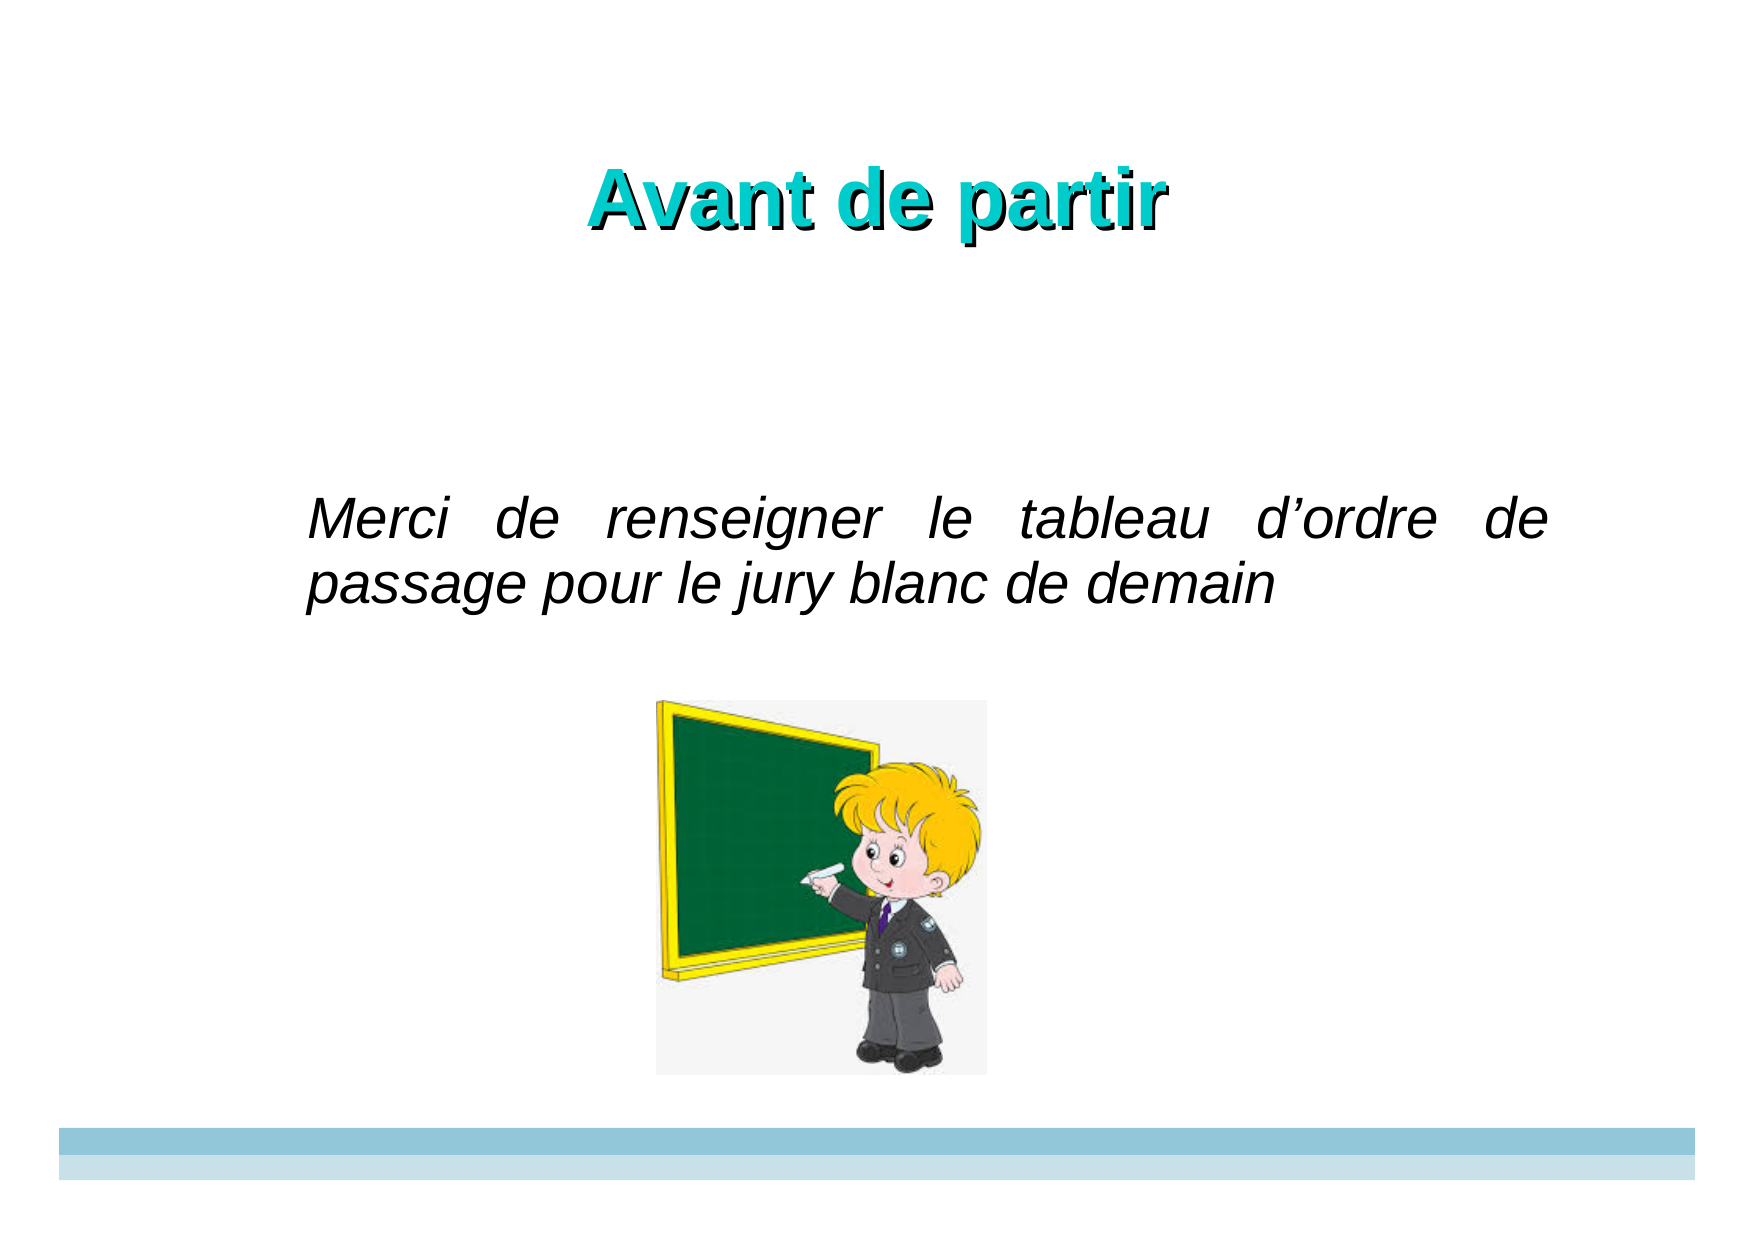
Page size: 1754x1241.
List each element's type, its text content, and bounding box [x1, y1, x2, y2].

list Merci de renseigner le tableau d’ordre de passage pour le jury blanc de demain [236, 303, 1552, 728]
title Avant de partir [140, 103, 1614, 292]
picture [656, 700, 987, 1075]
